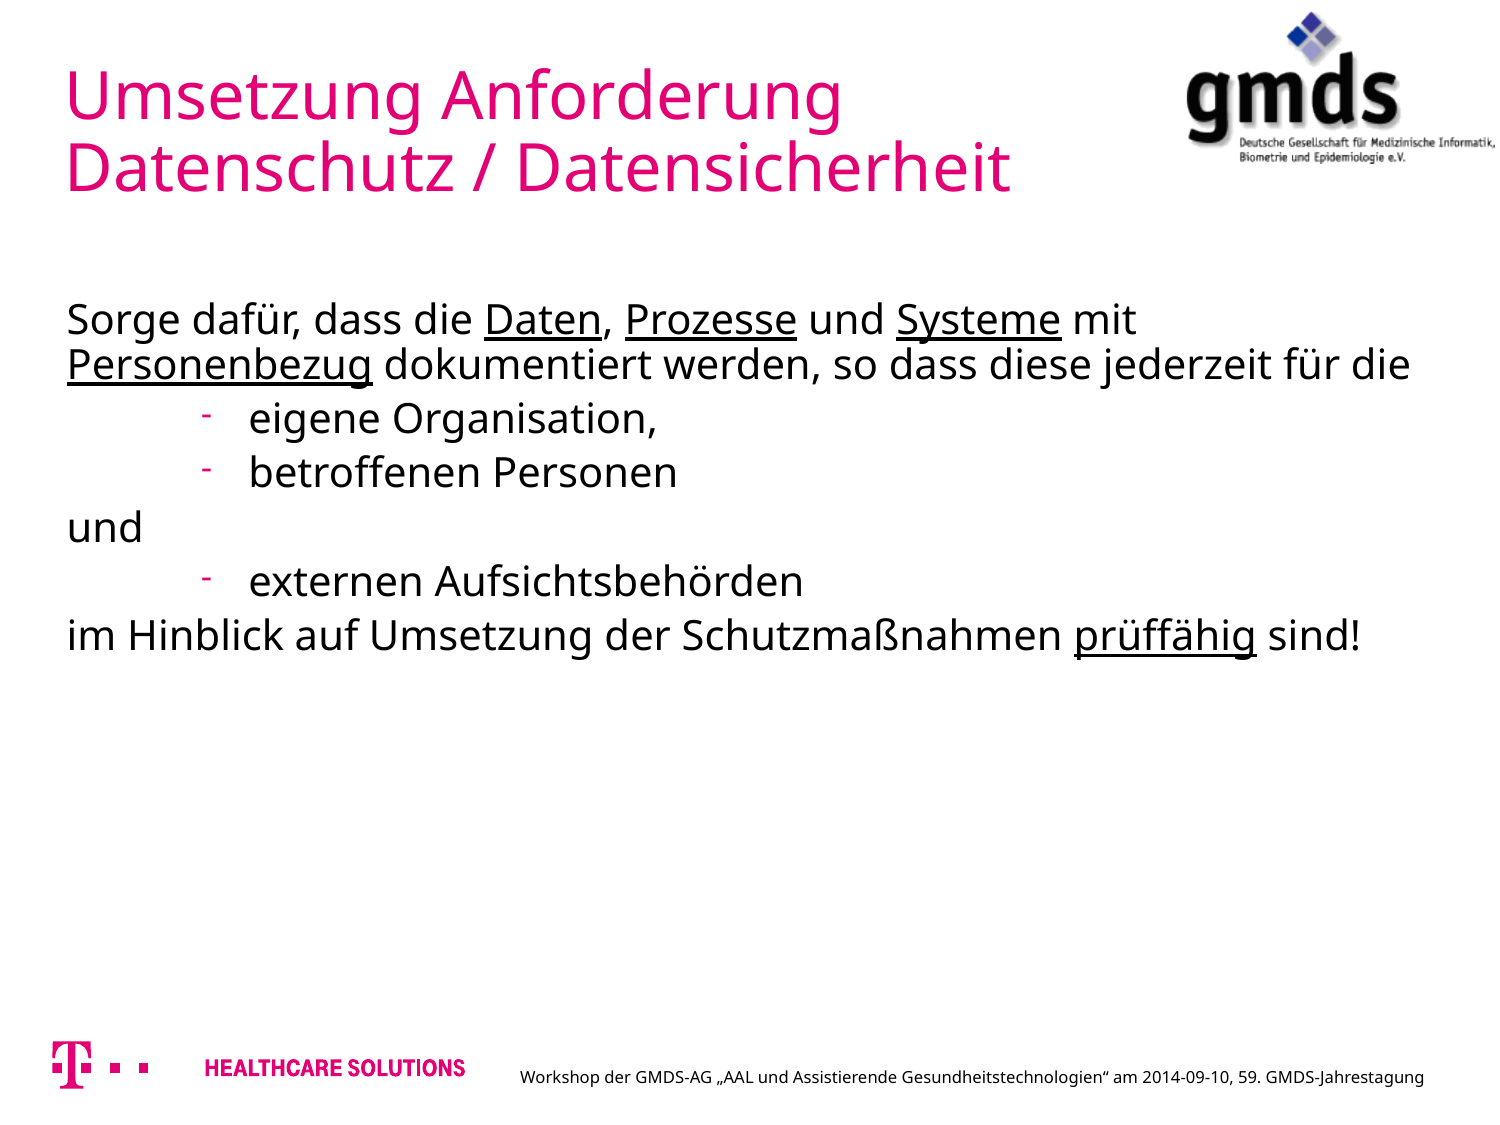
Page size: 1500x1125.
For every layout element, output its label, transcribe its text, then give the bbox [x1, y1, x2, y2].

text_box Workshop der GMDS-AG „AAL und Assistierende Gesundheitstechnologien“ am 2014-09-10, 59. GMDS-Jahrestagung [520, 1049, 1479, 1087]
list Sorge dafür, dass die Daten, Prozesse und Systeme mit Personenbezug dokumentiert werden, so dass diese jederzeit für die eigene Organisation, betroffenen Personen und externen Aufsichtsbehörden im Hinblick auf Umsetzung der Schutzmaßnahmen prüffähig sind! [51, 290, 1447, 994]
title Umsetzung Anforderung Datenschutz / Datensicherheit [50, 54, 1179, 201]
picture [1181, 8, 1495, 164]
